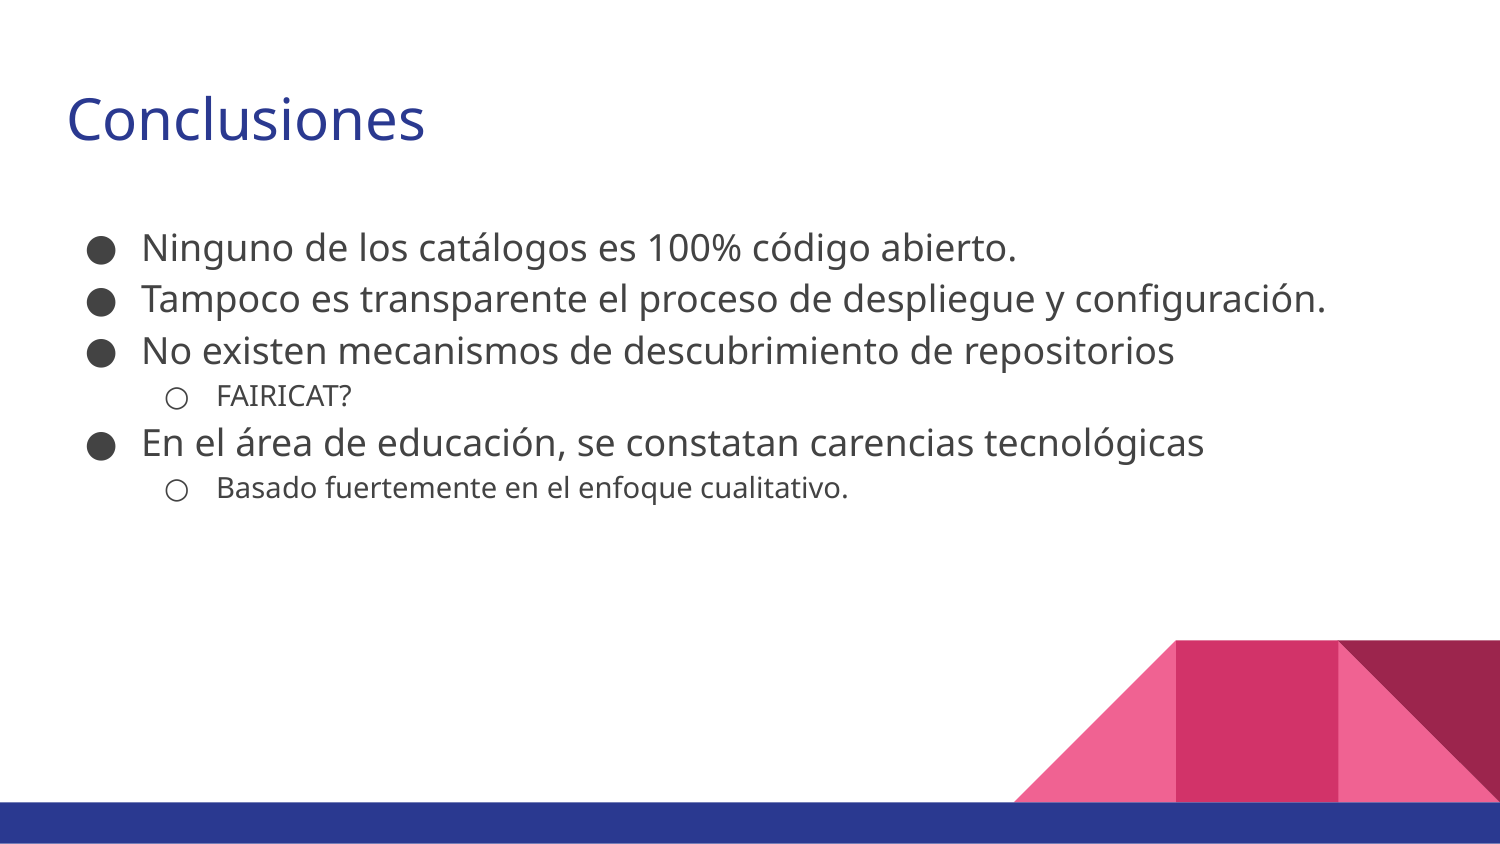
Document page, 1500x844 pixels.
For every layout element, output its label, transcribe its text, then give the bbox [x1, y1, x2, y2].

title Conclusiones [51, 67, 1449, 167]
list Ninguno de los catálogos es 100% código abierto. Tampoco es transparente el proceso de despliegue y configuración. No existen mecanismos de descubrimiento de repositorios FAIRICAT? En el área de educación, se constatan carencias tecnológicas Basado fuertemente en el enfoque cualitativo. [51, 201, 1449, 750]
